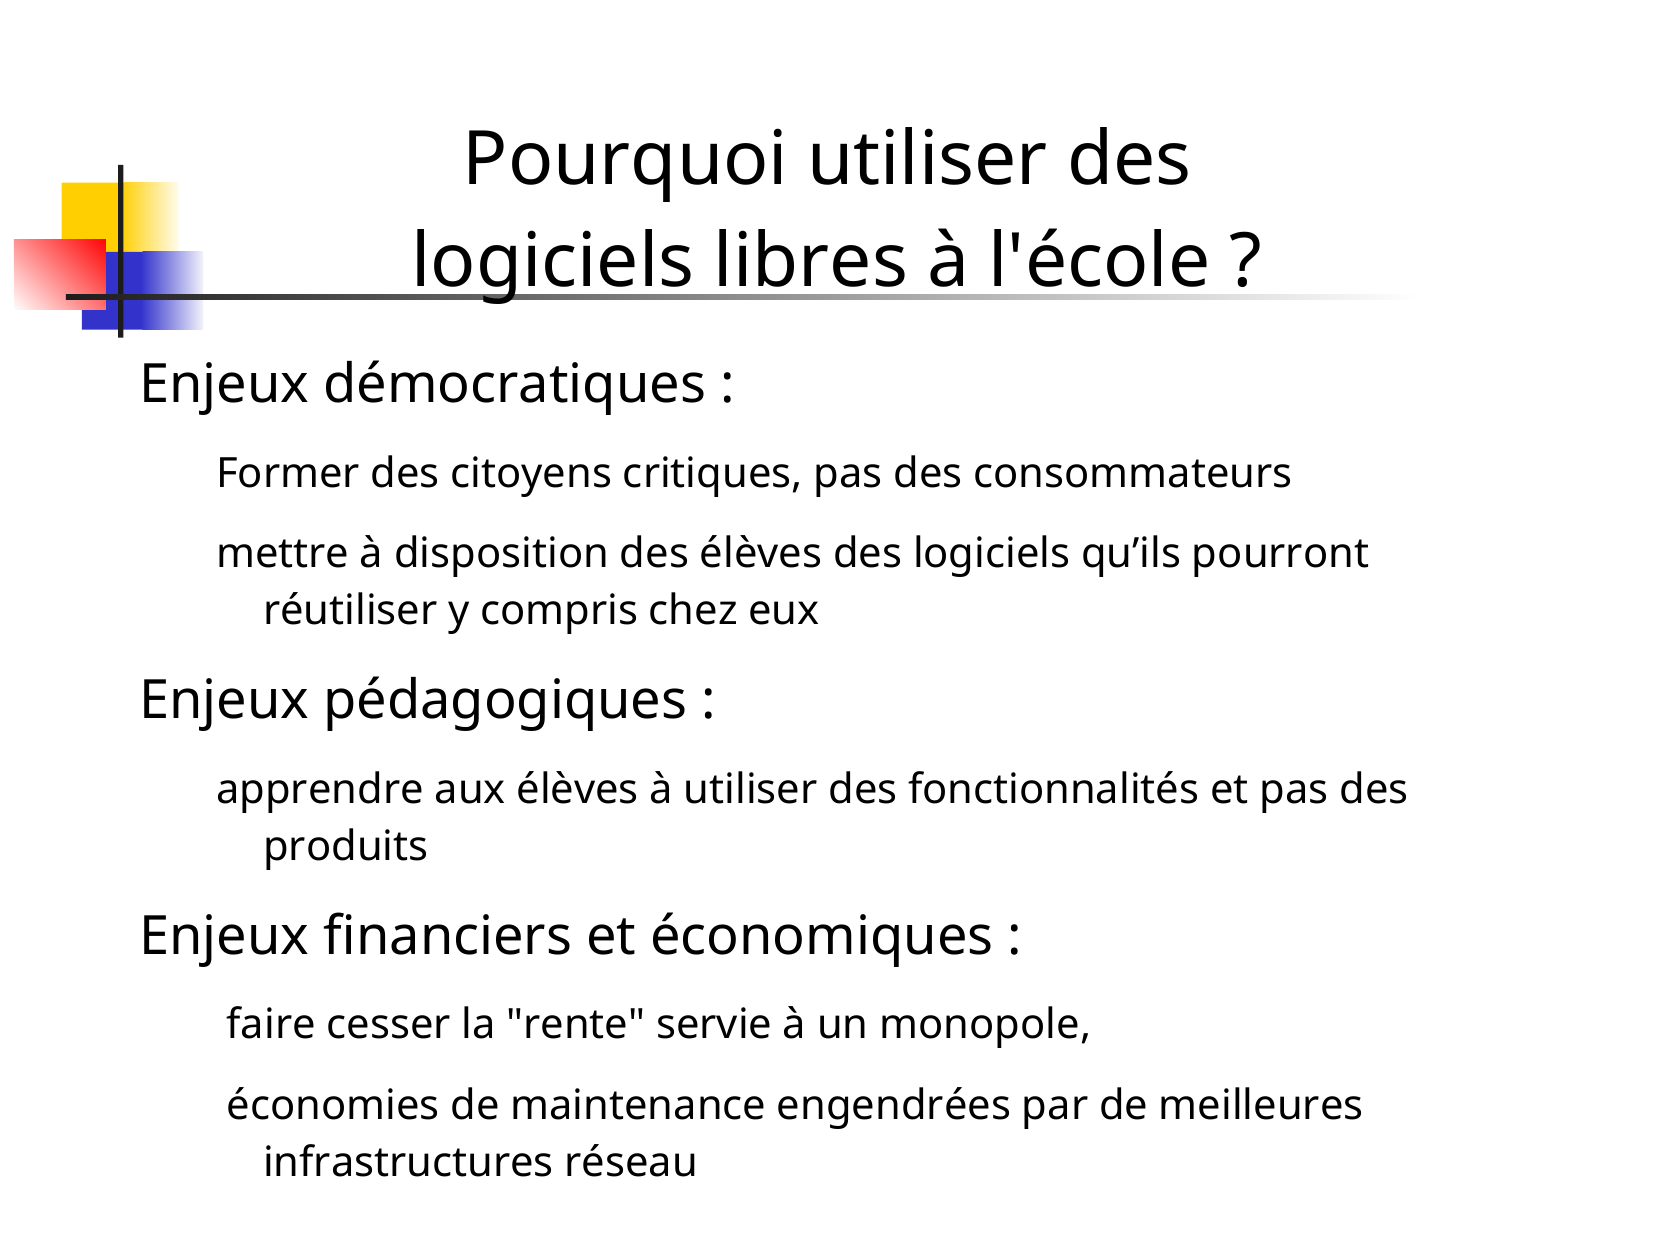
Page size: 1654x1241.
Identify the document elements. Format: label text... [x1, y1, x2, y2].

list Enjeux démocratiques : Former des citoyens critiques, pas des consommateurs mettre à disposition des élèves des logiciels qu’ils pourront réutiliser y compris chez eux Enjeux pédagogiques : apprendre aux élèves à utiliser des fonctionnalités et pas des produits Enjeux financiers et économiques : faire cesser la "rente" servie à un monopole, économies de maintenance engendrées par de meilleures infrastructures réseau [121, 344, 1534, 1127]
title Pourquoi utiliser des logiciels libres à l'école ? [121, 102, 1534, 311]
